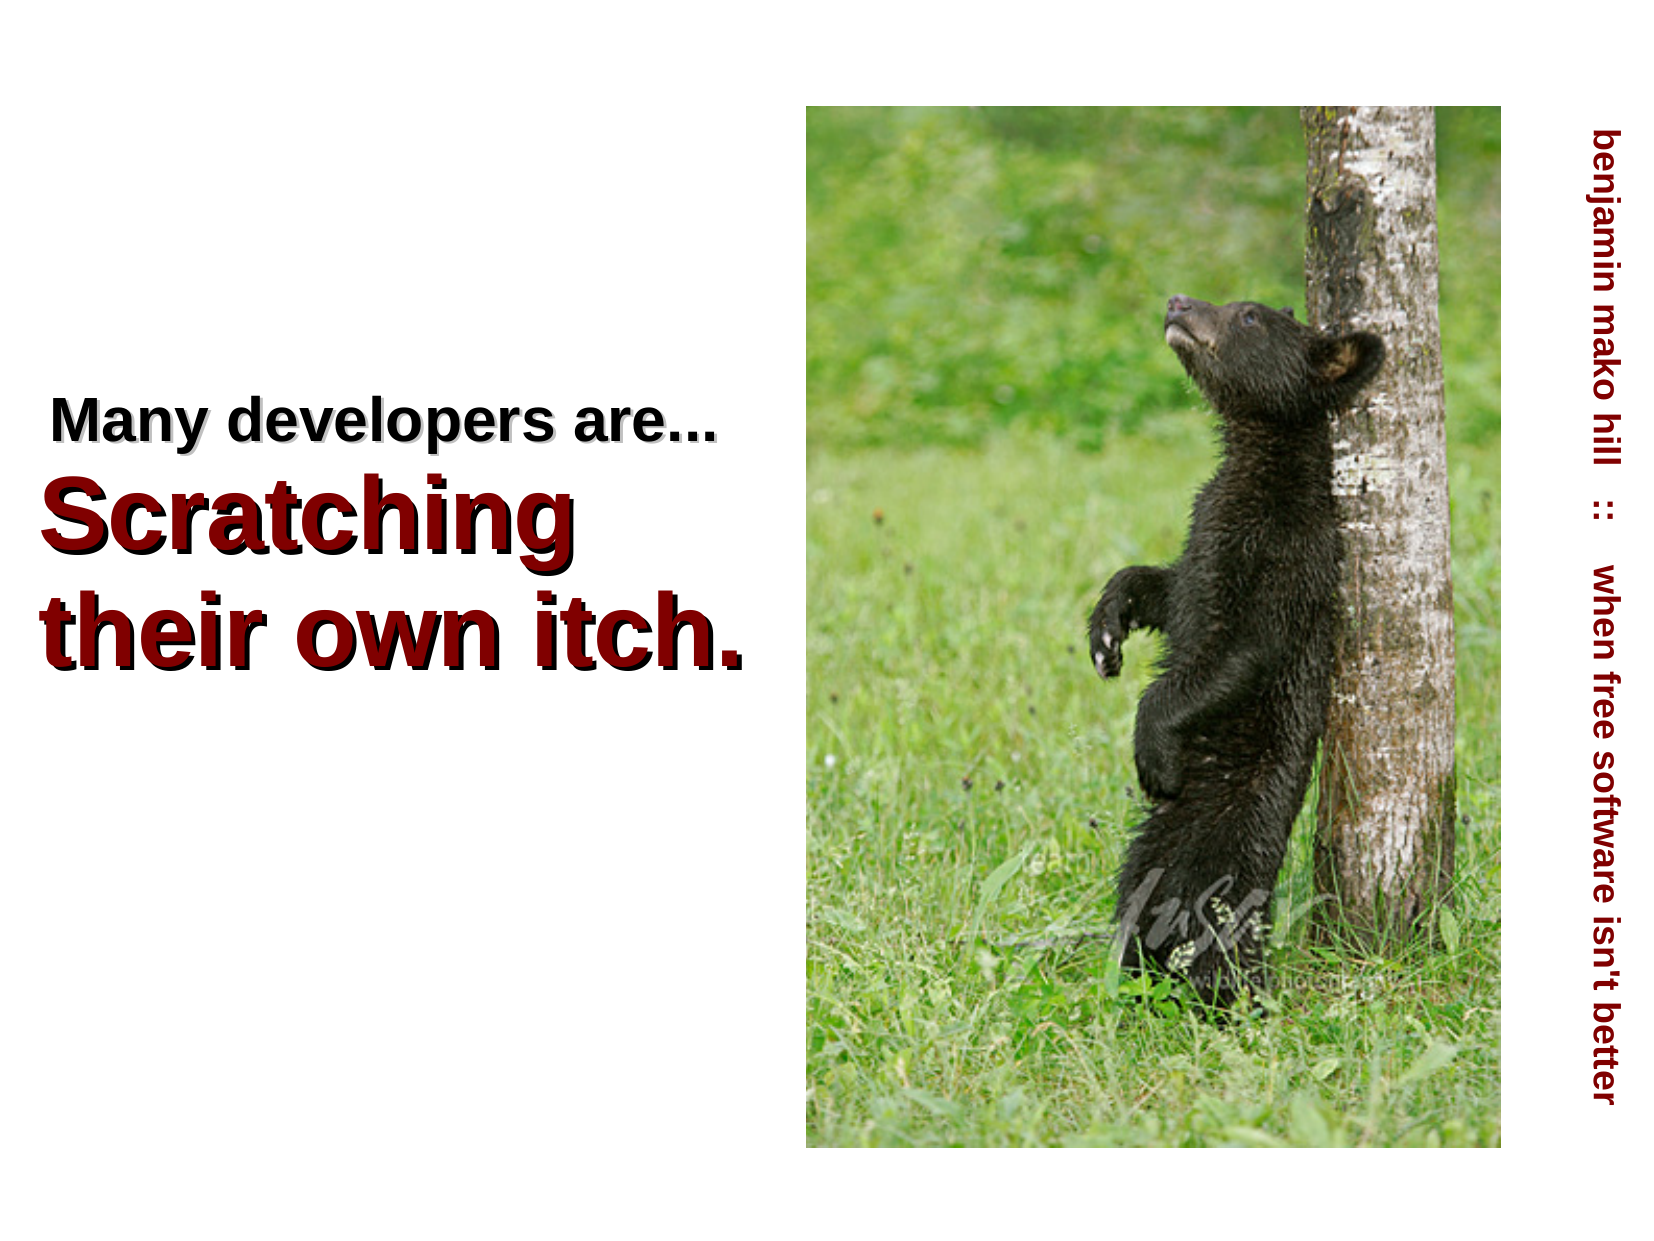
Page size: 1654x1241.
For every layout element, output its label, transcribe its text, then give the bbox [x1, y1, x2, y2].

text_box Many developers are... [34, 377, 735, 462]
picture [806, 106, 1501, 1148]
text_box Scratching their own itch. [23, 448, 761, 696]
